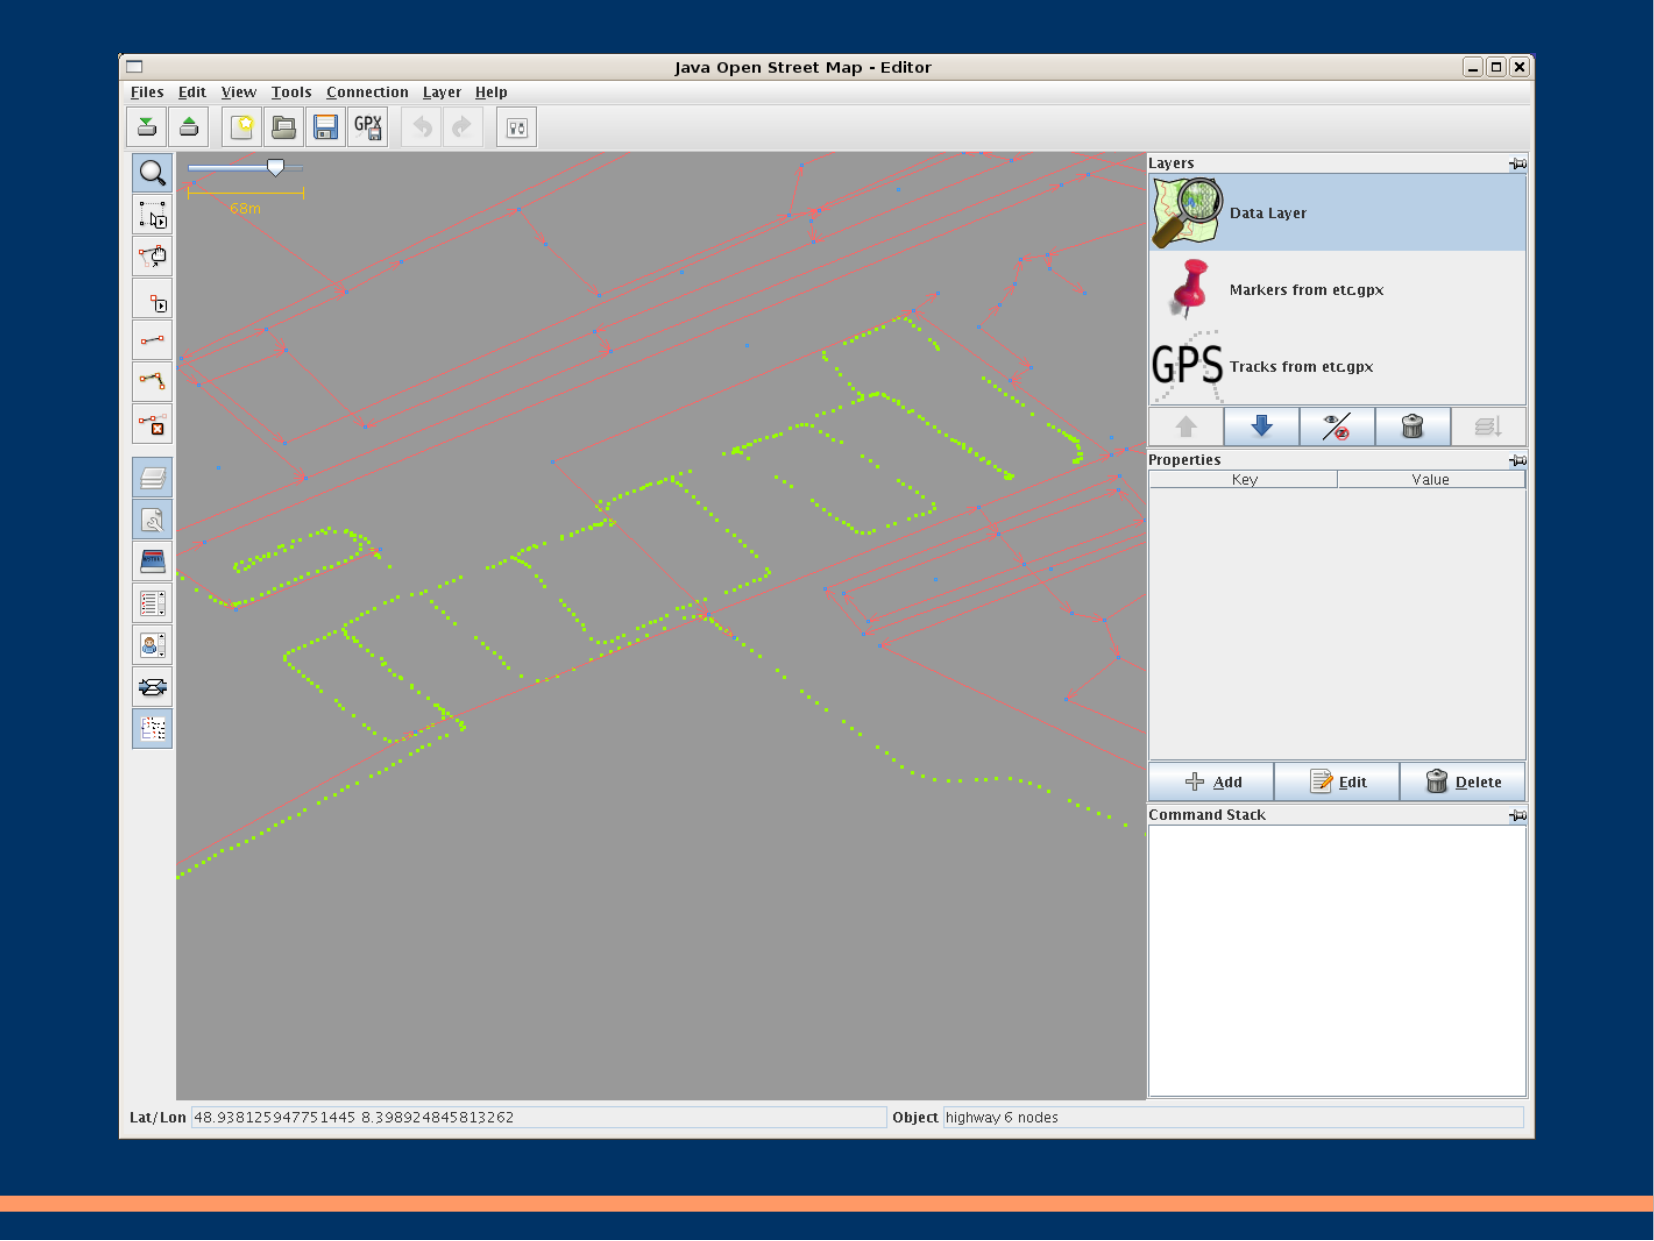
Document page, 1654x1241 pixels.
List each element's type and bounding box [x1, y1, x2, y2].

picture [118, 53, 1536, 1140]
